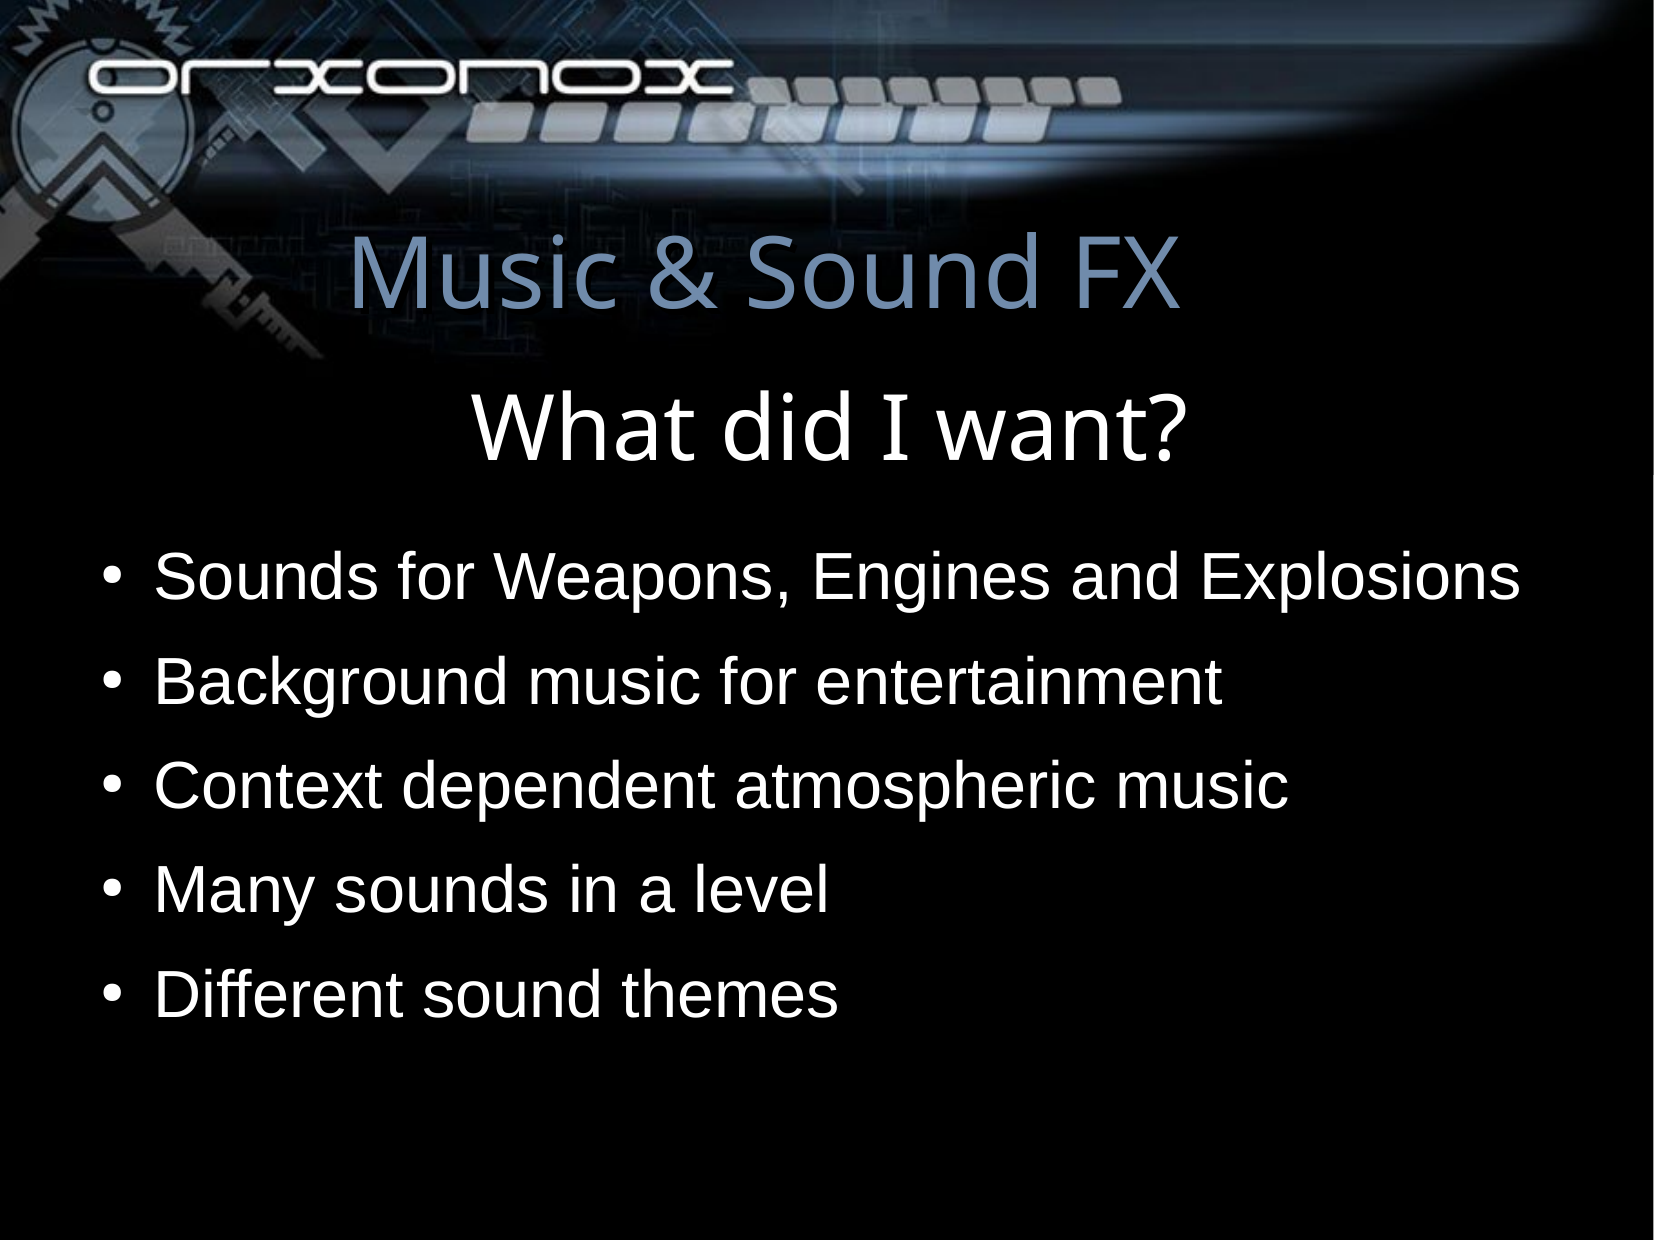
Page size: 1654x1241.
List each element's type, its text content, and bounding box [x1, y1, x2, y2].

picture [0, 0, 1654, 475]
list Sounds for Weapons, Engines and Explosions Background music for entertainment Context dependent atmospheric music Many sounds in a level Different sound themes [82, 539, 1571, 1177]
text_box Music & Sound FX [330, 194, 1306, 326]
title What did I want? [88, 354, 1571, 497]
